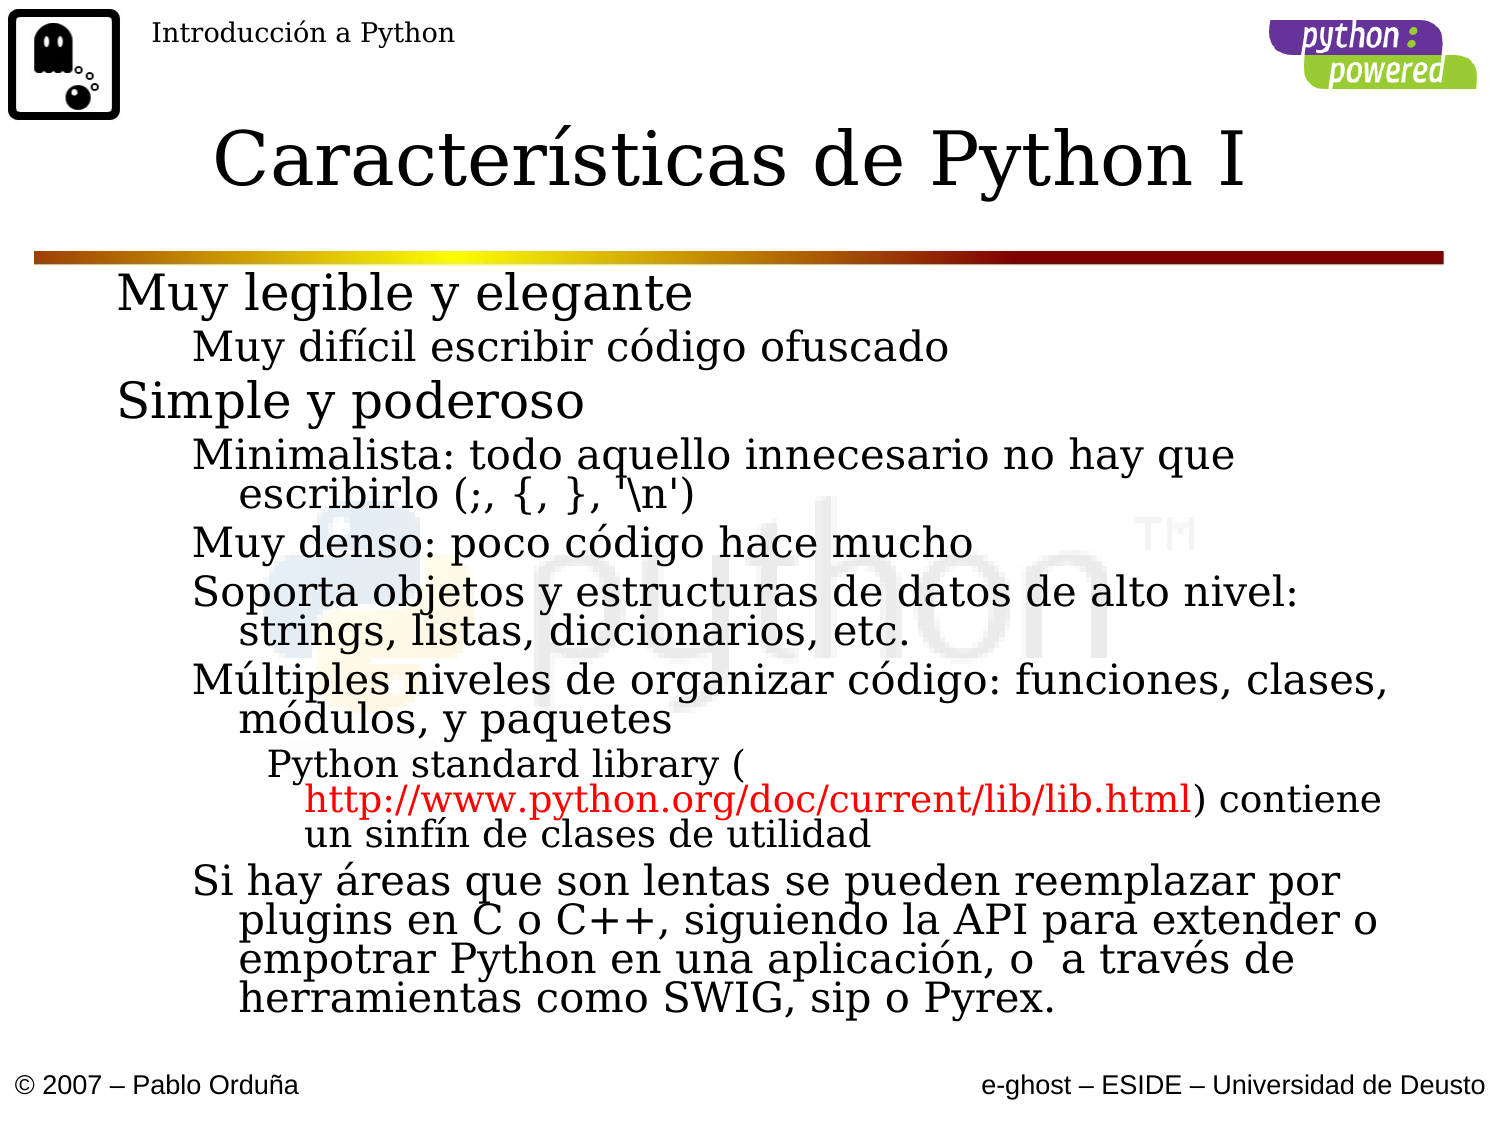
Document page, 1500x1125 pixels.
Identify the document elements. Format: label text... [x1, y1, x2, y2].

list Muy legible y elegante Muy difícil escribir código ofuscado Simple y poderoso Minimalista: todo aquello innecesario no hay que escribirlo (;, {, }, '\n') Muy denso: poco código hace mucho Soporta objetos y estructuras de datos de alto nivel: strings, listas, diccionarios, etc. Múltiples niveles de organizar código: funciones, clases, módulos, y paquetes Python standard library (http://www.python.org/doc/current/lib/lib.html) contiene un sinfín de clases de utilidad Si hay áreas que son lentas se pueden reemplazar por plugins en C o C++, siguiendo la API para extender o empotrar Python en una aplicación, o a través de herramientas como SWIG, sip o Pyrex. [101, 265, 1447, 1093]
picture [5, 7, 125, 124]
title Características de Python I [198, 0, 1477, 211]
picture [34, 251, 1447, 266]
